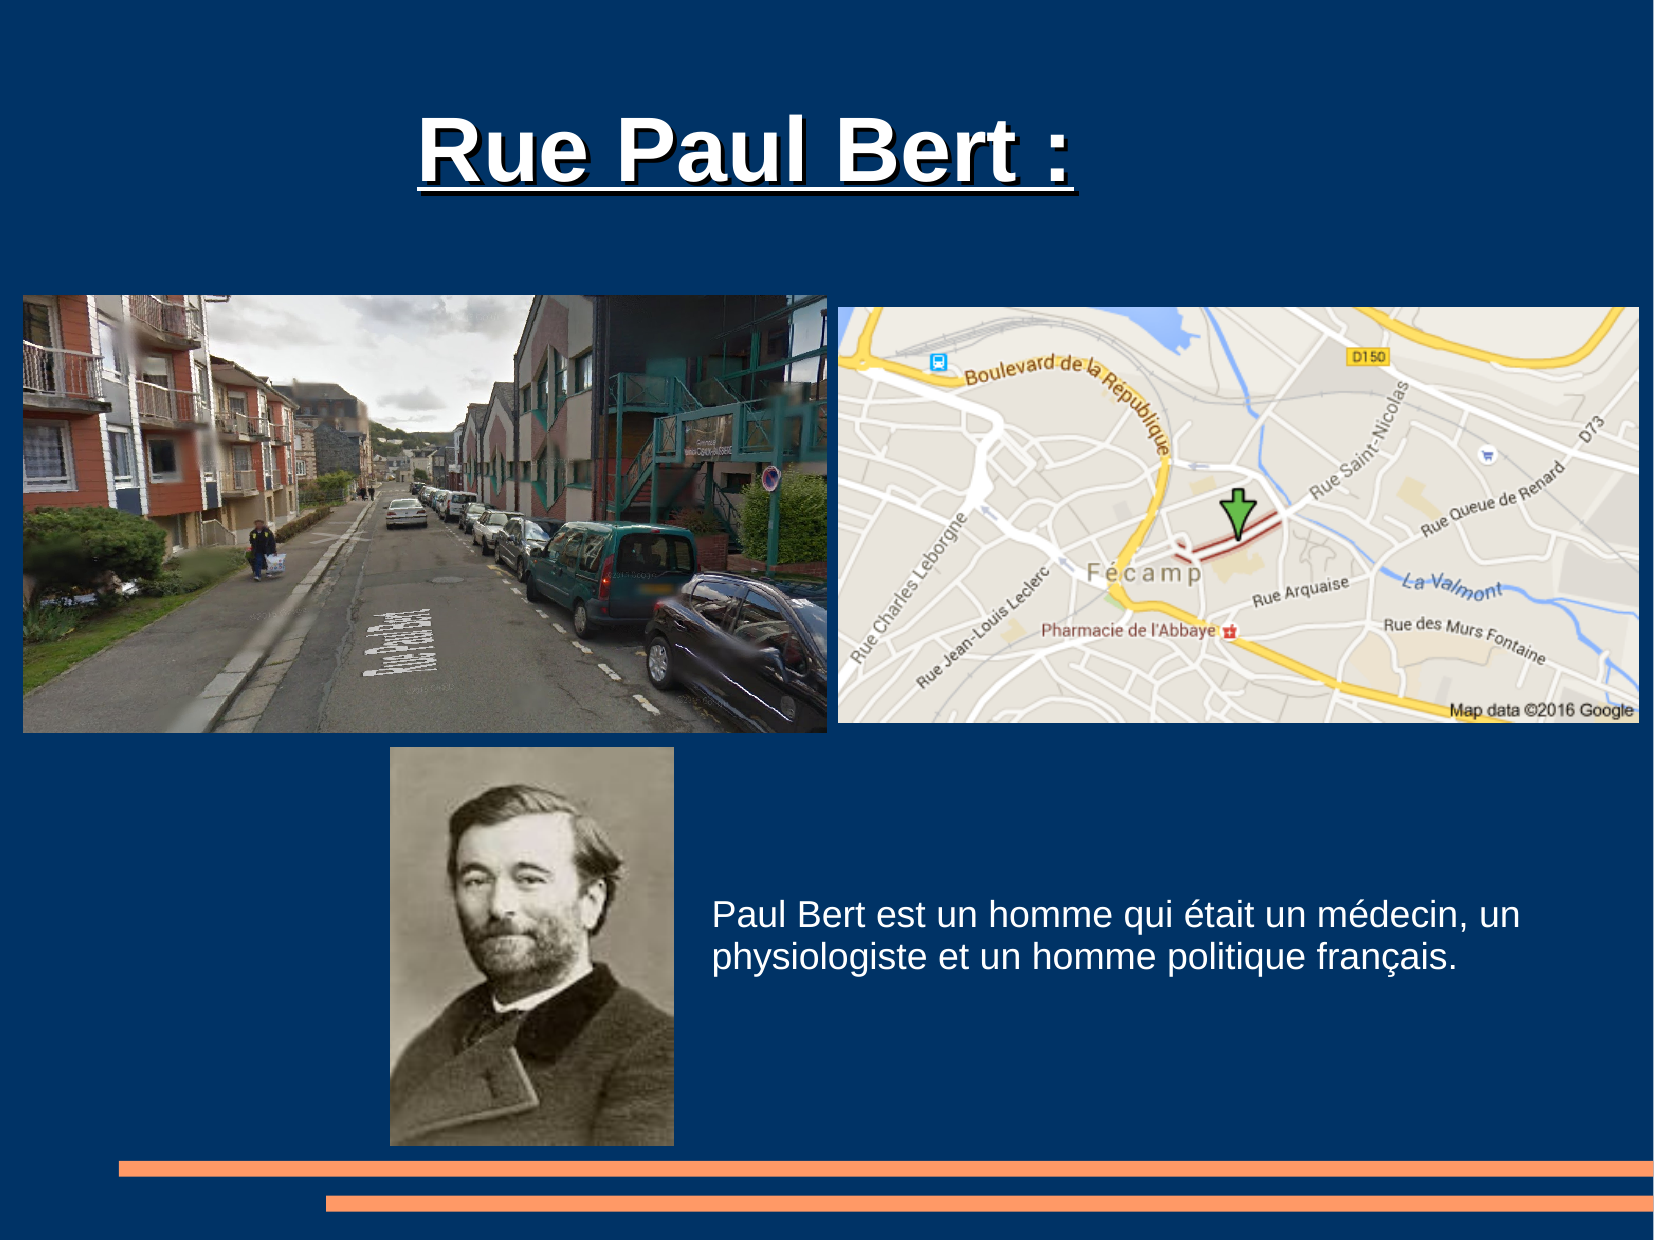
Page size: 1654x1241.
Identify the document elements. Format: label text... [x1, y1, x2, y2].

title Rue Paul Bert : [121, 46, 1534, 254]
text_box Paul Bert est un homme qui était un médecin, un physiologiste et un homme politique français. [696, 885, 1607, 1111]
picture [23, 295, 827, 733]
picture [390, 747, 674, 1146]
picture [838, 307, 1639, 723]
